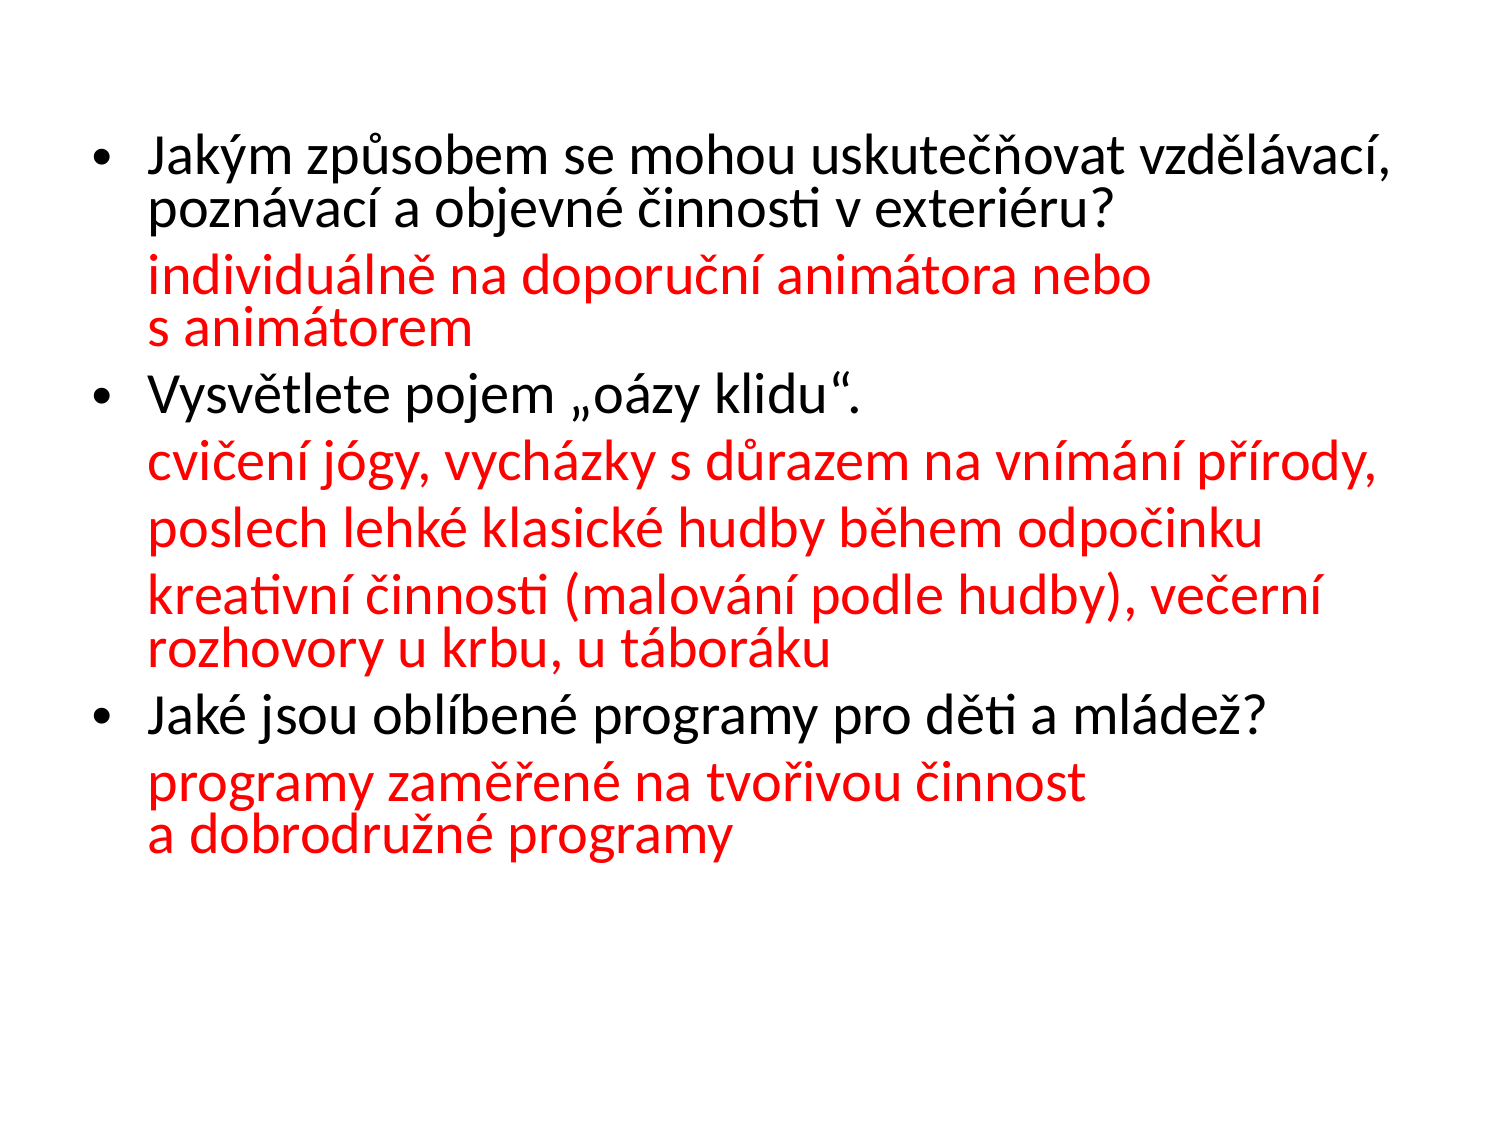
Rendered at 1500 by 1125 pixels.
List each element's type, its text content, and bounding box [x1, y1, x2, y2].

list Jakým způsobem se mohou uskutečňovat vzdělávací, poznávací a objevné činnosti v exteriéru? individuálně na doporuční animátora nebo s animátorem Vysvětlete pojem „oázy klidu“. cvičení jógy, vycházky s důrazem na vnímání přírody, poslech lehké klasické hudby během odpočinku kreativní činnosti (malování podle hudby), večerní rozhovory u krbu, u táboráku Jaké jsou oblíbené programy pro děti a mládež? programy zaměřené na tvořivou činnost a dobrodružné programy [76, 125, 1427, 1125]
